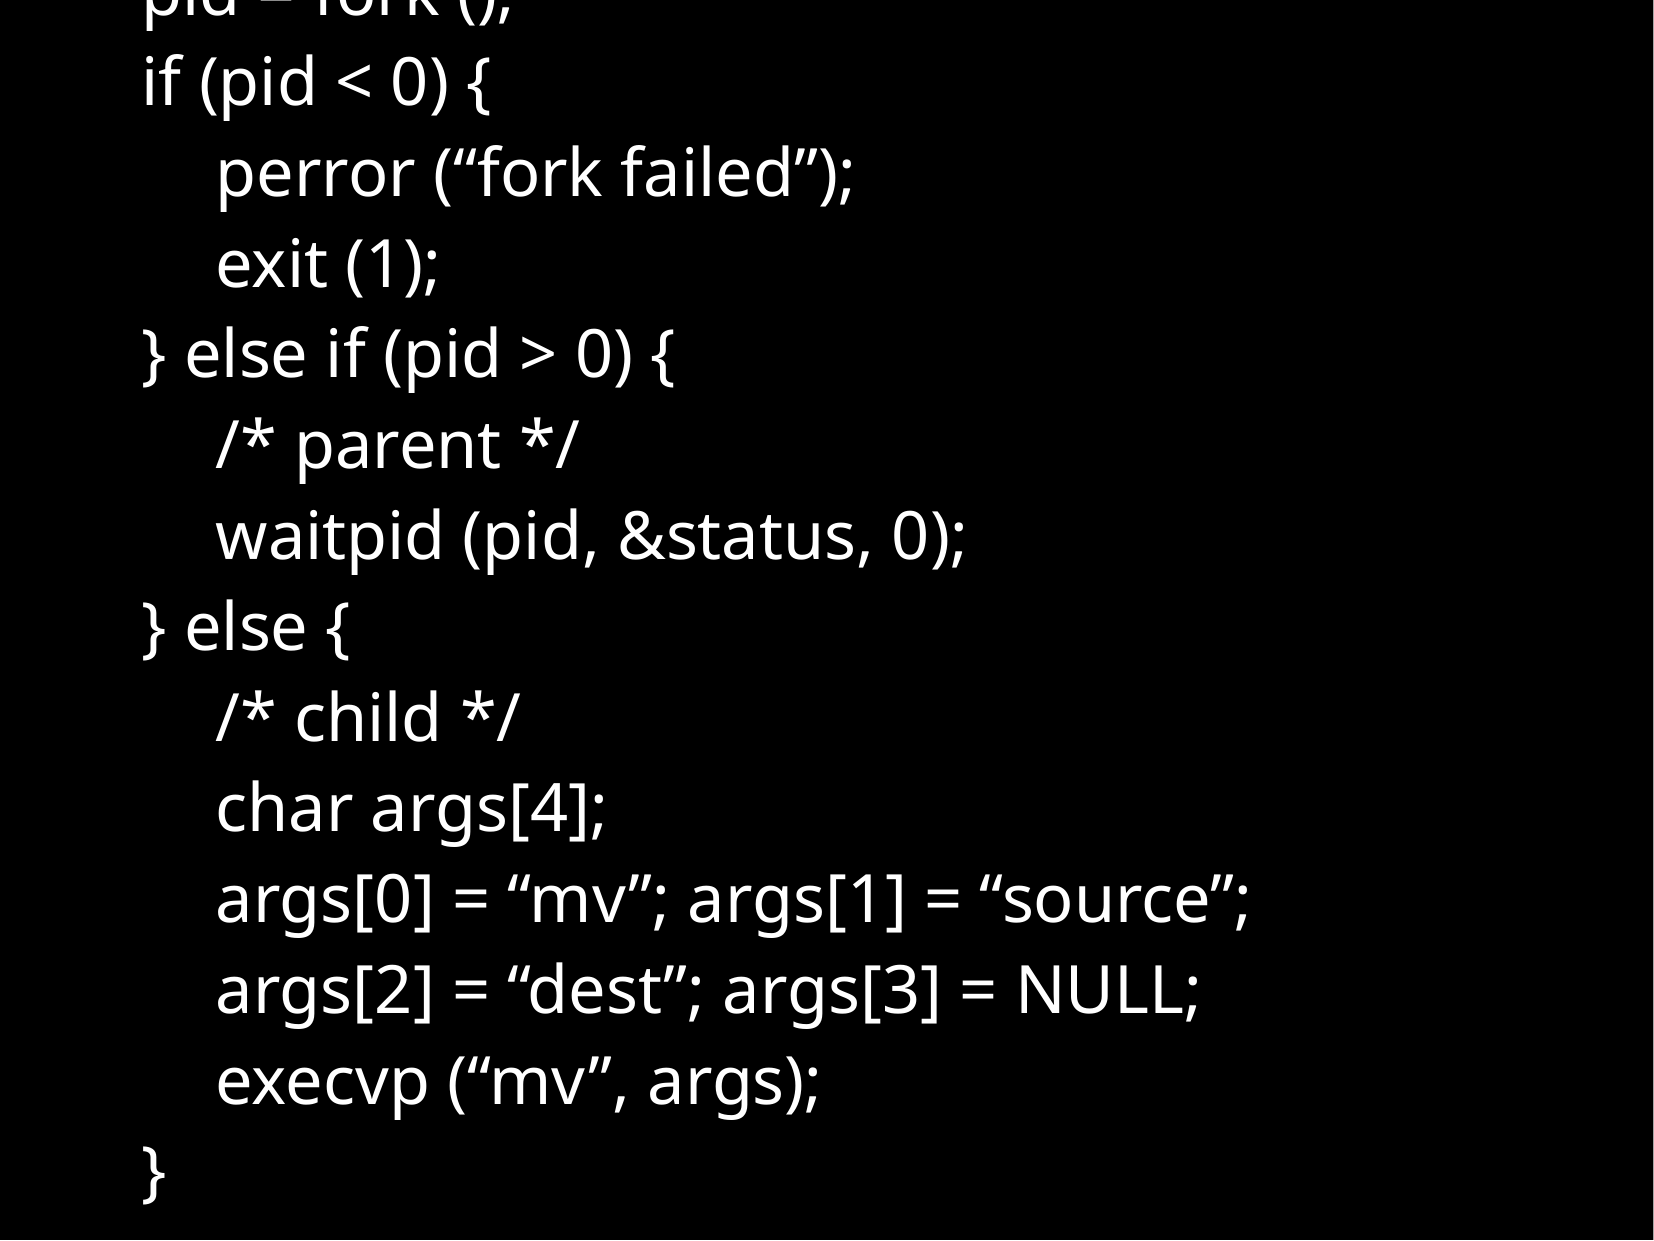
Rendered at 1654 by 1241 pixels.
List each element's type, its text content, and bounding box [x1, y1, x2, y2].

subtitle pid = fork (); if (pid < 0) { perror (“fork failed”); exit (1); } else if (pid > 0) { /* parent */ waitpid (pid, &status, 0); } else { /* child */ char args[4]; args[0] = “mv”; args[1] = “source”; args[2] = “dest”; args[3] = NULL; execvp (“mv”, args); } [82, 55, 1571, 1103]
